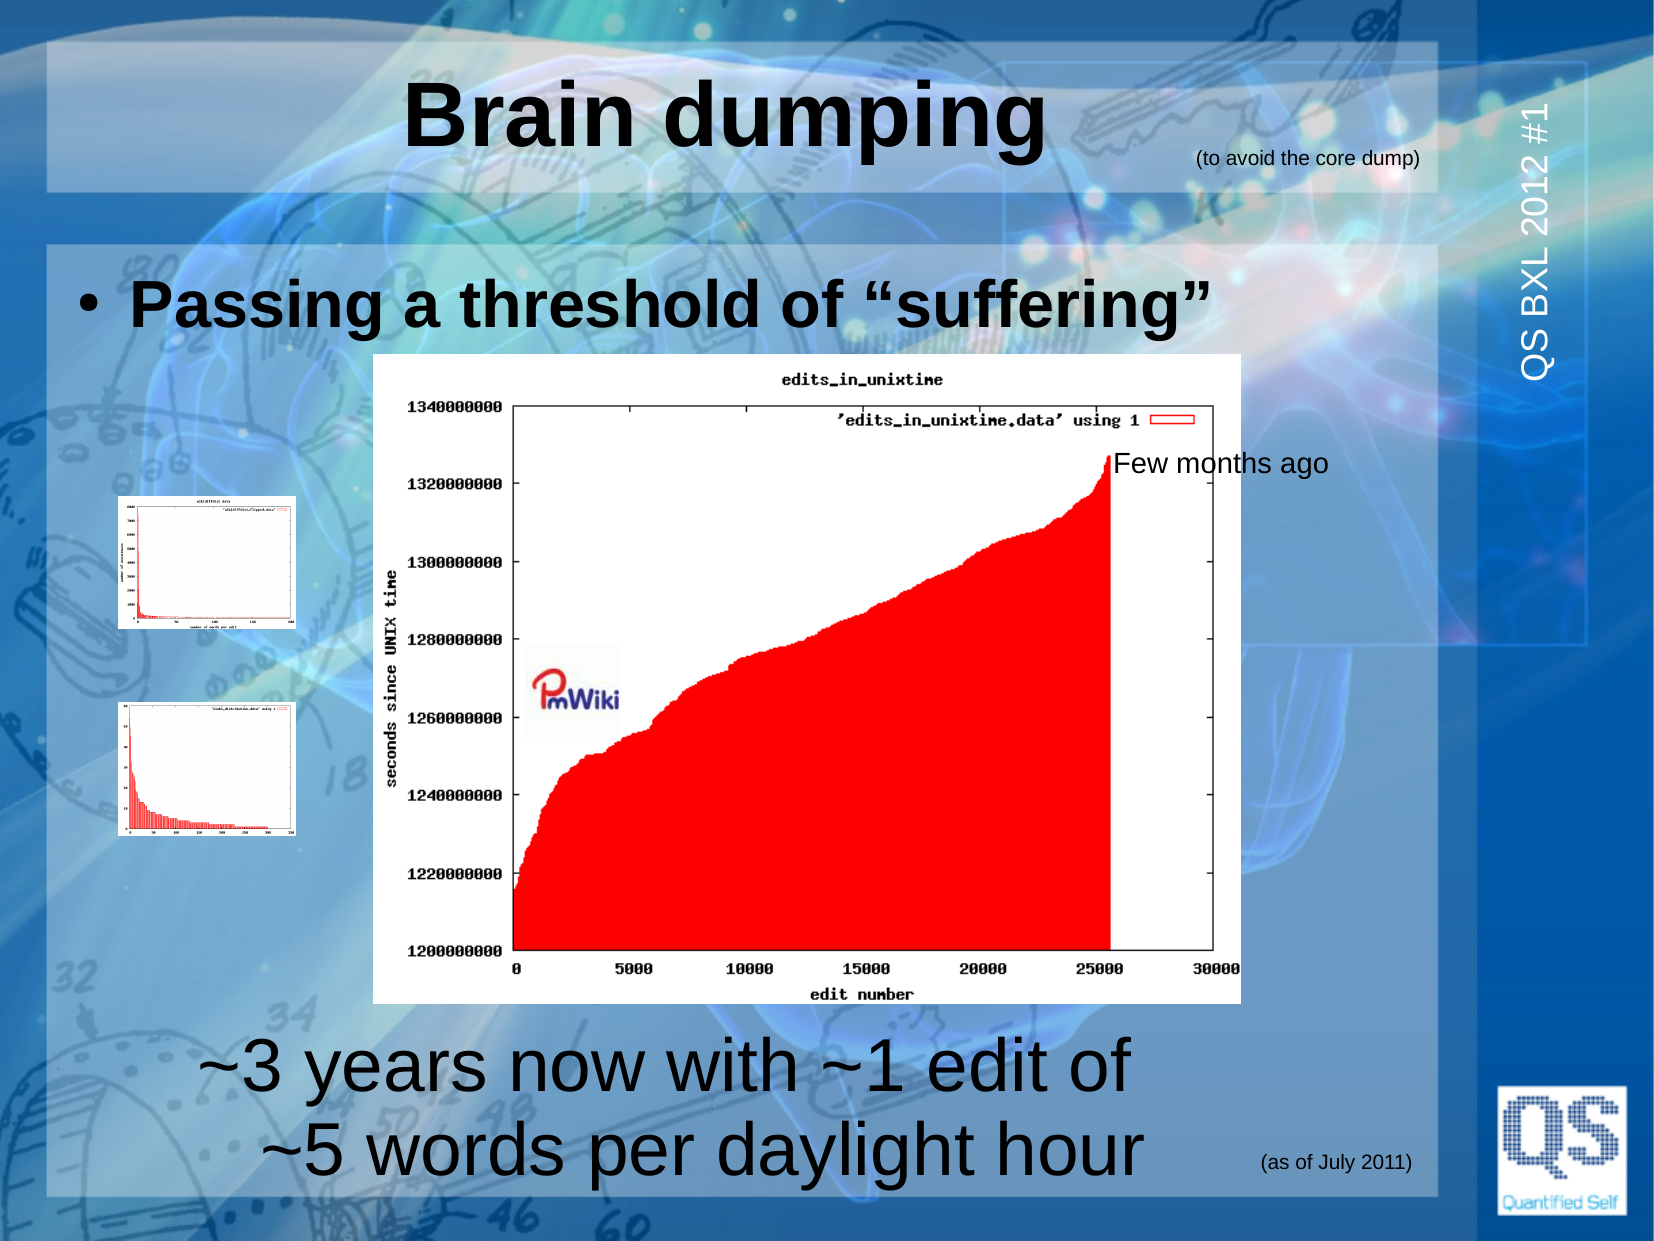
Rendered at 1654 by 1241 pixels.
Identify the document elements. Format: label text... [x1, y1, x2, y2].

picture [0, 0, 1654, 1241]
list Passing a threshold of “suffering” [59, 266, 1430, 1086]
text_box ~3 years now with ~1 edit of ~5 words per daylight hour [183, 1015, 1188, 1199]
text_box Few months ago [1098, 439, 1424, 487]
text_box (as of July 2011) [1240, 1143, 1428, 1182]
title Brain dumping [17, 18, 1436, 212]
text_box (to avoid the core dump) [1181, 139, 1436, 178]
